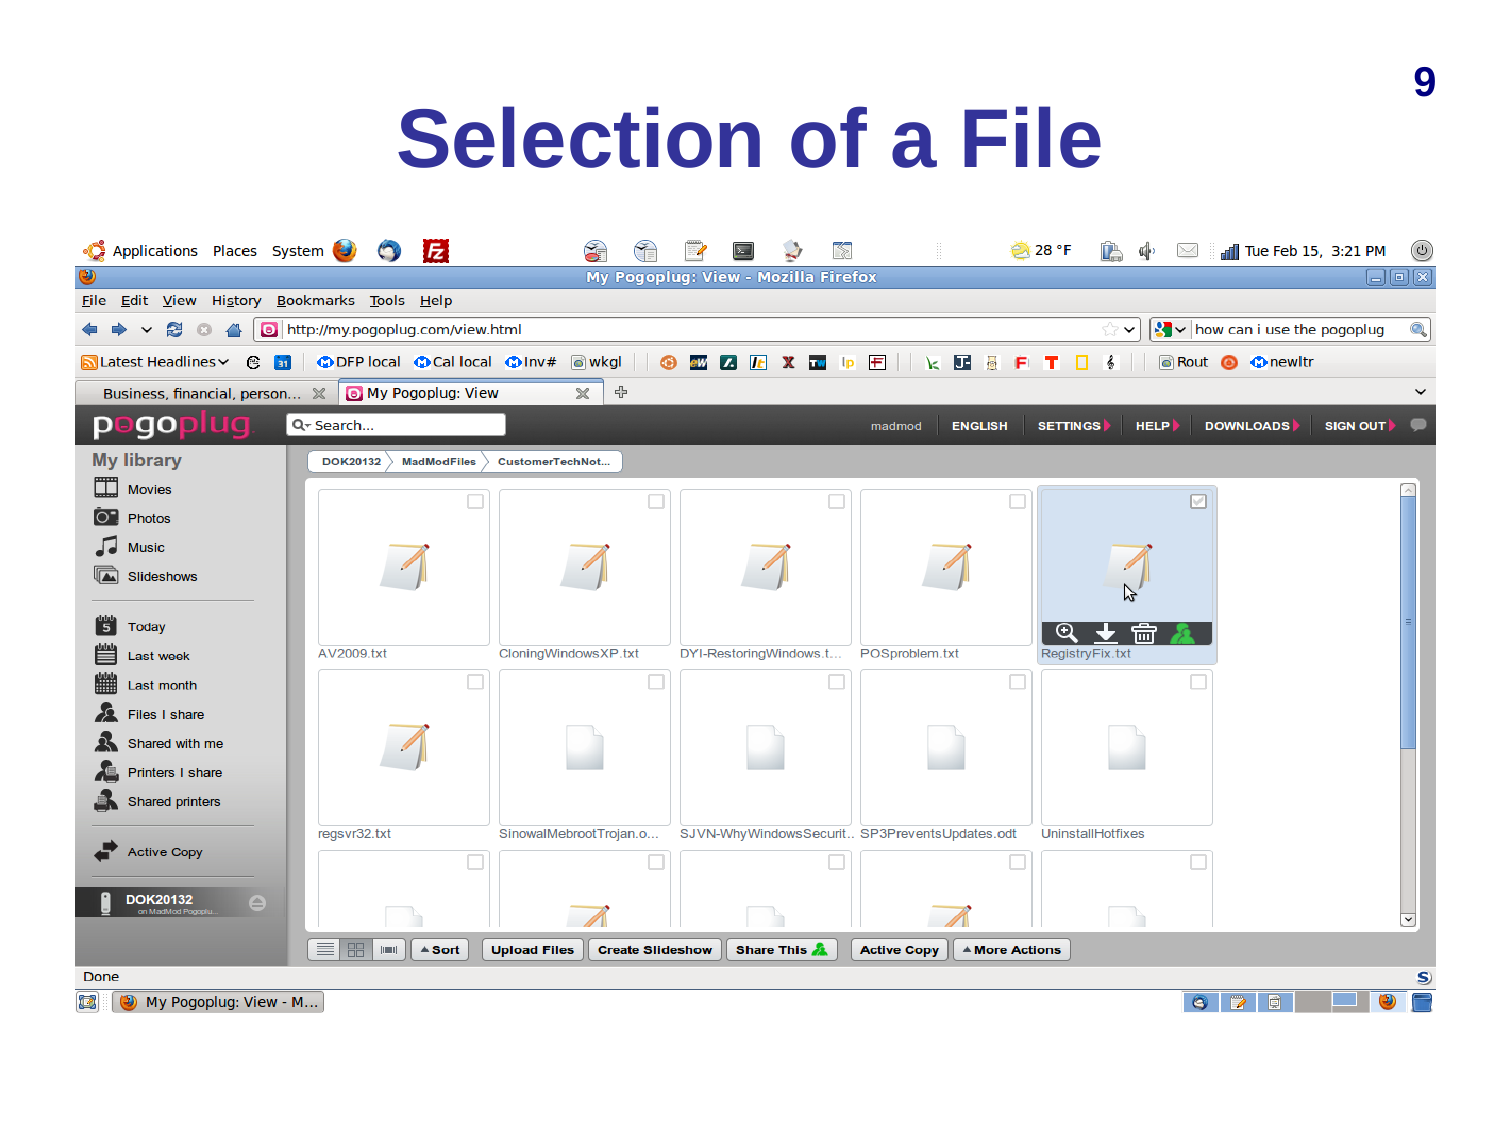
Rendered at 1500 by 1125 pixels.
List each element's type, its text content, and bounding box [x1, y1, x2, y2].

text_box 9 [1387, 47, 1463, 113]
title Selection of a File [75, 52, 1426, 226]
picture [75, 237, 1436, 1013]
